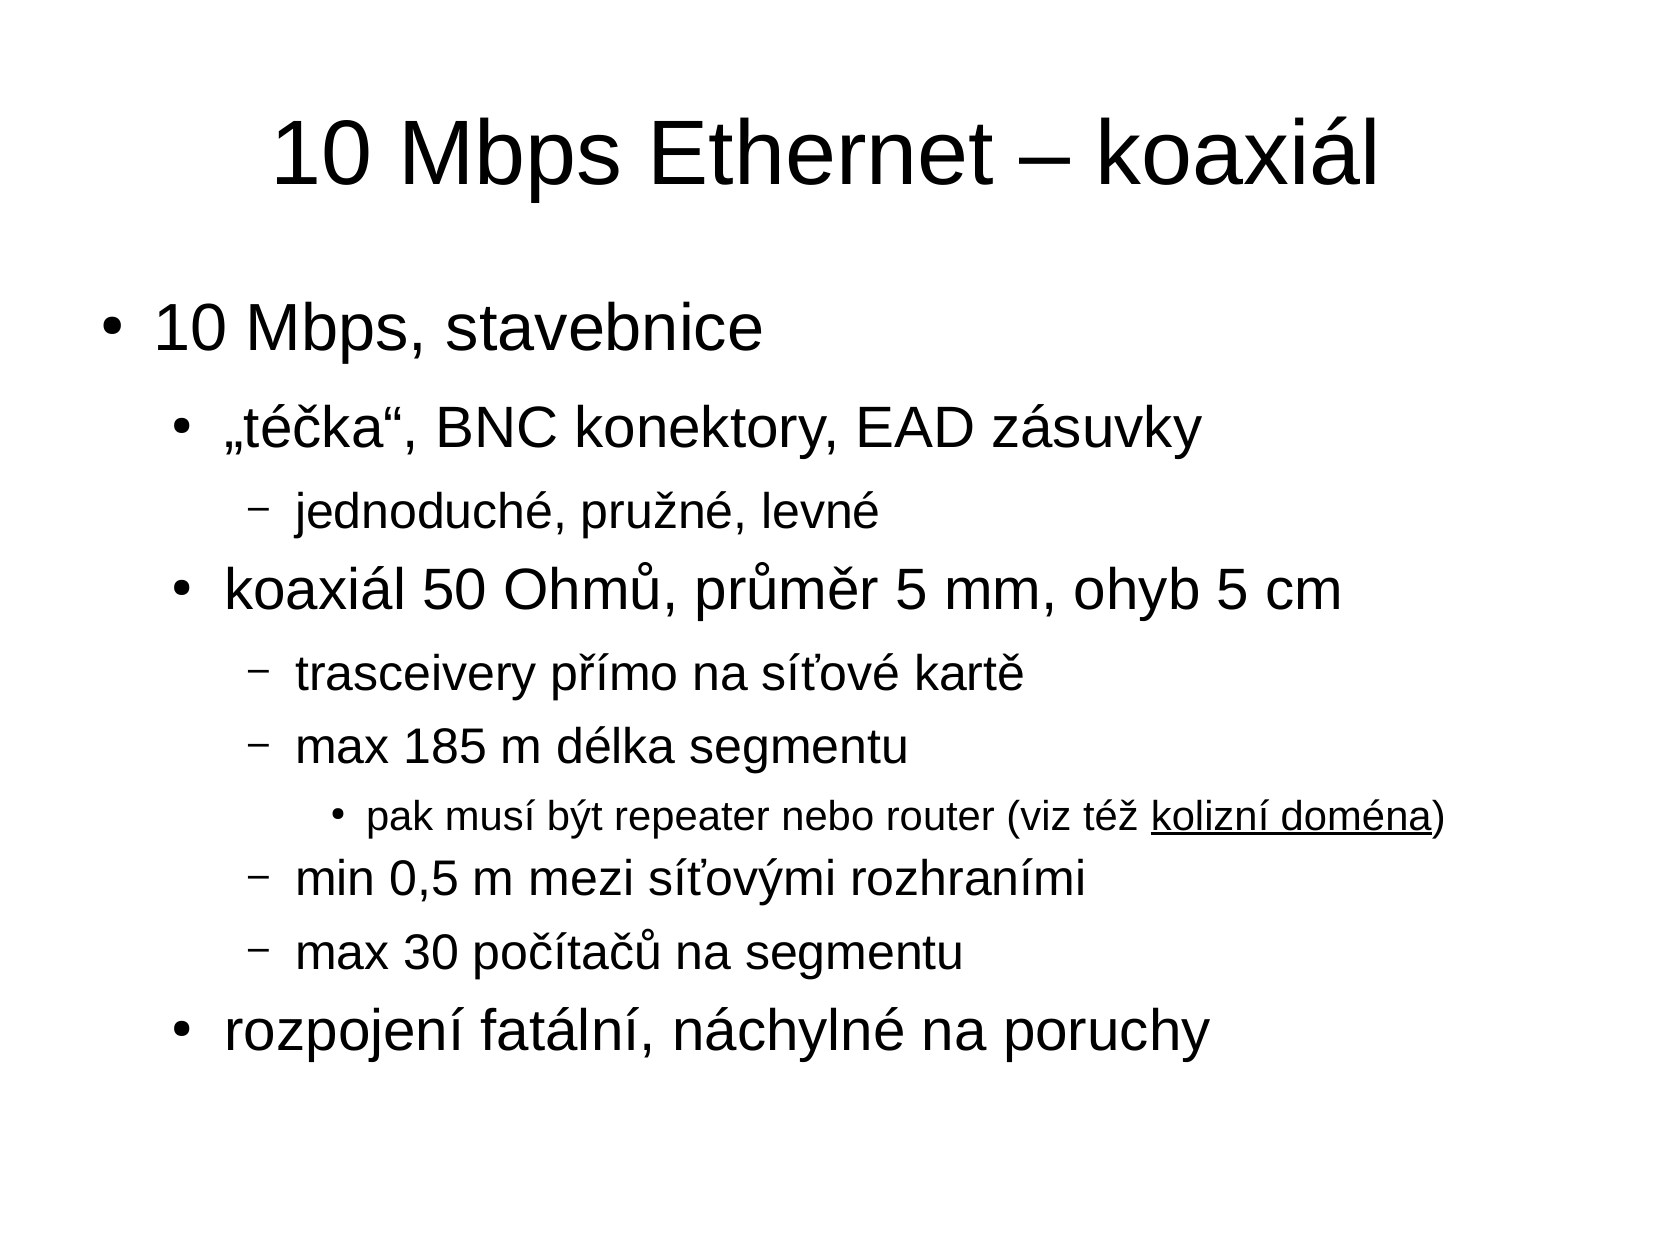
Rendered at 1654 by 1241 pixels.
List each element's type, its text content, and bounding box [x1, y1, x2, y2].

list 10 Mbps, stavebnice „téčka“, BNC konektory, EAD zásuvky jednoduché, pružné, levné koaxiál 50 Ohmů, průměr 5 mm, ohyb 5 cm trasceivery přímo na síťové kartě max 185 m délka segmentu pak musí být repeater nebo router (viz též kolizní doména) min 0,5 m mezi síťovými rozhraními max 30 počítačů na segmentu rozpojení fatální, náchylné na poruchy [82, 290, 1571, 1094]
title 10 Mbps Ethernet – koaxiál [82, 56, 1571, 250]
